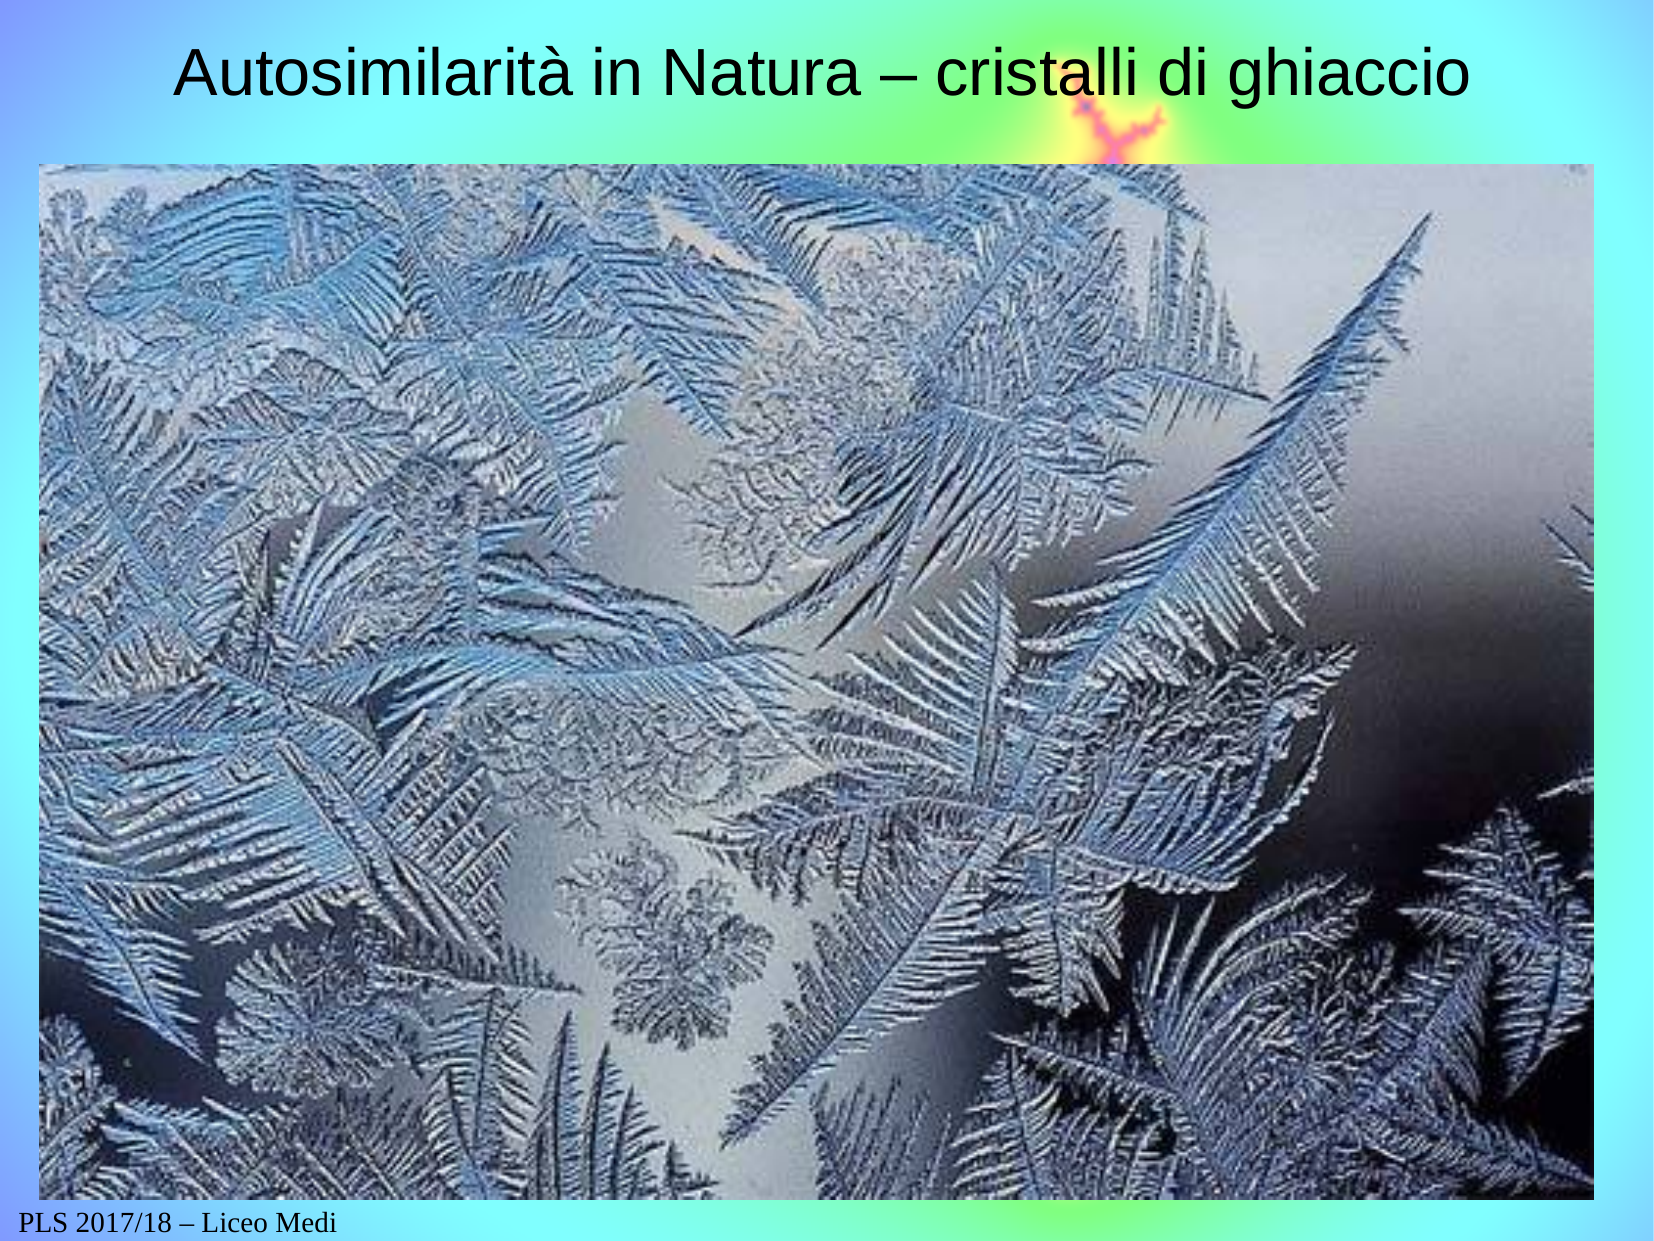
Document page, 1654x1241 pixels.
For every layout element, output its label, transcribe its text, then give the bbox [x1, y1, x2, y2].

title Autosimilarità in Natura – cristalli di ghiaccio [20, 0, 1626, 147]
picture [0, 0, 1654, 1241]
